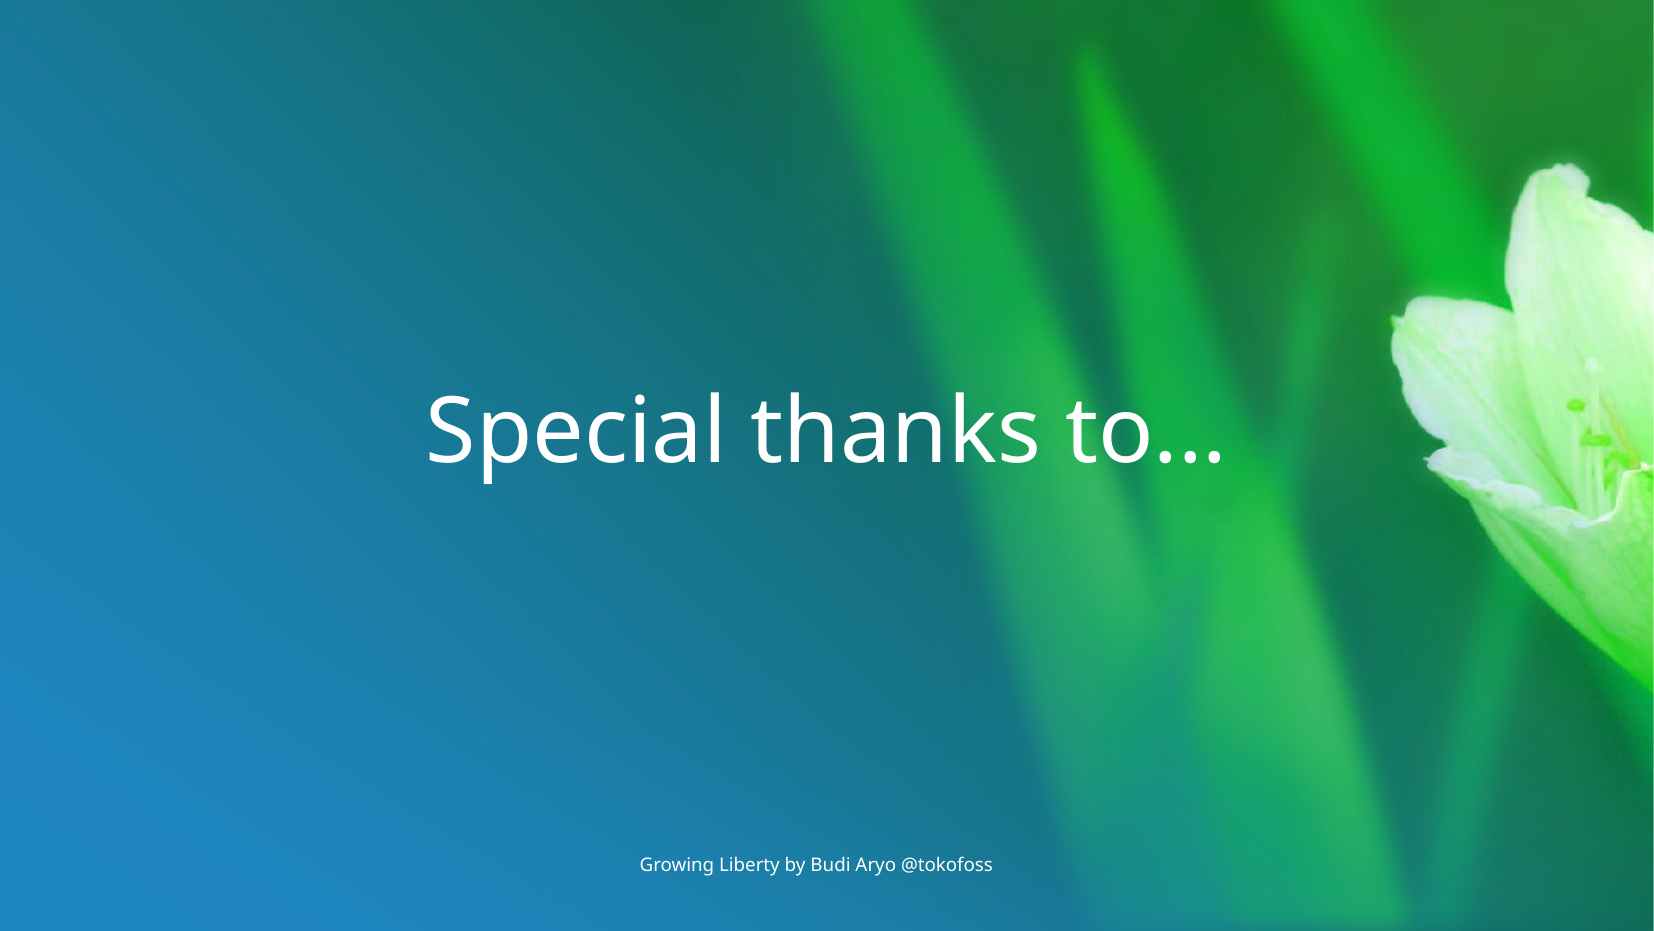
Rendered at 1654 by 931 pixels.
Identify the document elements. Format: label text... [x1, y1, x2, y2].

picture [0, 0, 1654, 931]
text_box Growing Liberty by Budi Aryo @tokofoss [71, 845, 1561, 883]
text_box Special thanks to... [82, 362, 1571, 488]
